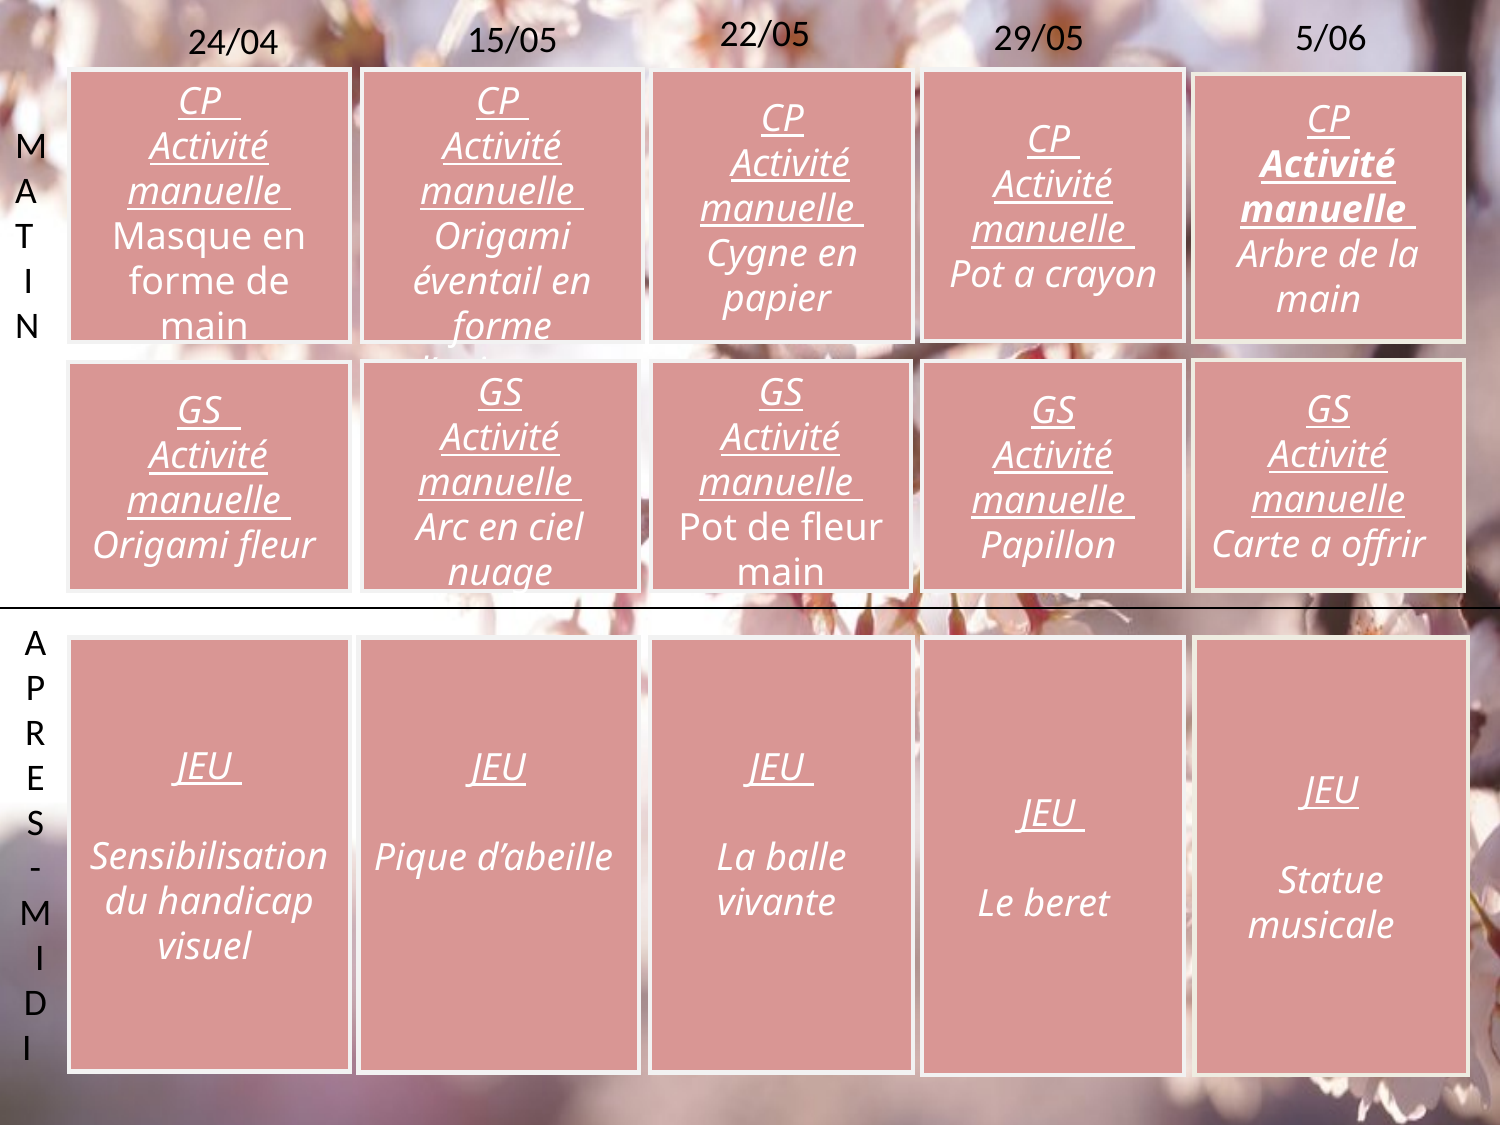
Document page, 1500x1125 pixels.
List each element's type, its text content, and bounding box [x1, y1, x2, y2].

text_box CP Activité manuelle Arbre de la main [1193, 74, 1464, 341]
text_box JEU Sensibilisation du handicap visuel [74, 637, 350, 1071]
text_box CP Activité manuelle Origami éventail en forme d’animaux [362, 70, 643, 342]
text_box JEU Le beret [922, 637, 1184, 1075]
text_box 24/04 [138, 9, 328, 70]
text_box M A T I N [0, 113, 60, 356]
picture [0, 609, 1500, 1125]
text_box GS Activité manuelle Origami fleur [68, 362, 350, 591]
text_box JEU La balle vivante [650, 637, 913, 1073]
text_box JEU Pique d’abeille [359, 637, 639, 1073]
text_box GS Activité manuelle Pot de fleur main [651, 361, 911, 591]
text_box GS Activité manuelle Papillon [922, 361, 1184, 591]
text_box GS Activité manuelle Arc en ciel nuage [362, 361, 639, 591]
text_box A P R E S - M I D I [0, 610, 74, 1080]
text_box GS Activité manuelle Carte a offrir [1193, 360, 1464, 590]
text_box 15/05 [387, 7, 612, 69]
text_box 29/05 [944, 5, 1134, 67]
text_box JEU Statue musicale [1194, 637, 1468, 1075]
text_box 5/06 [1279, 5, 1458, 67]
text_box CP Activité manuelle Cygne en papier [651, 70, 913, 342]
text_box CP Activité manuelle Pot a crayon [922, 70, 1184, 341]
text_box CP Activité manuelle Masque en forme de main [69, 70, 350, 342]
picture [0, 0, 1500, 607]
text_box 22/05 [676, 1, 854, 63]
